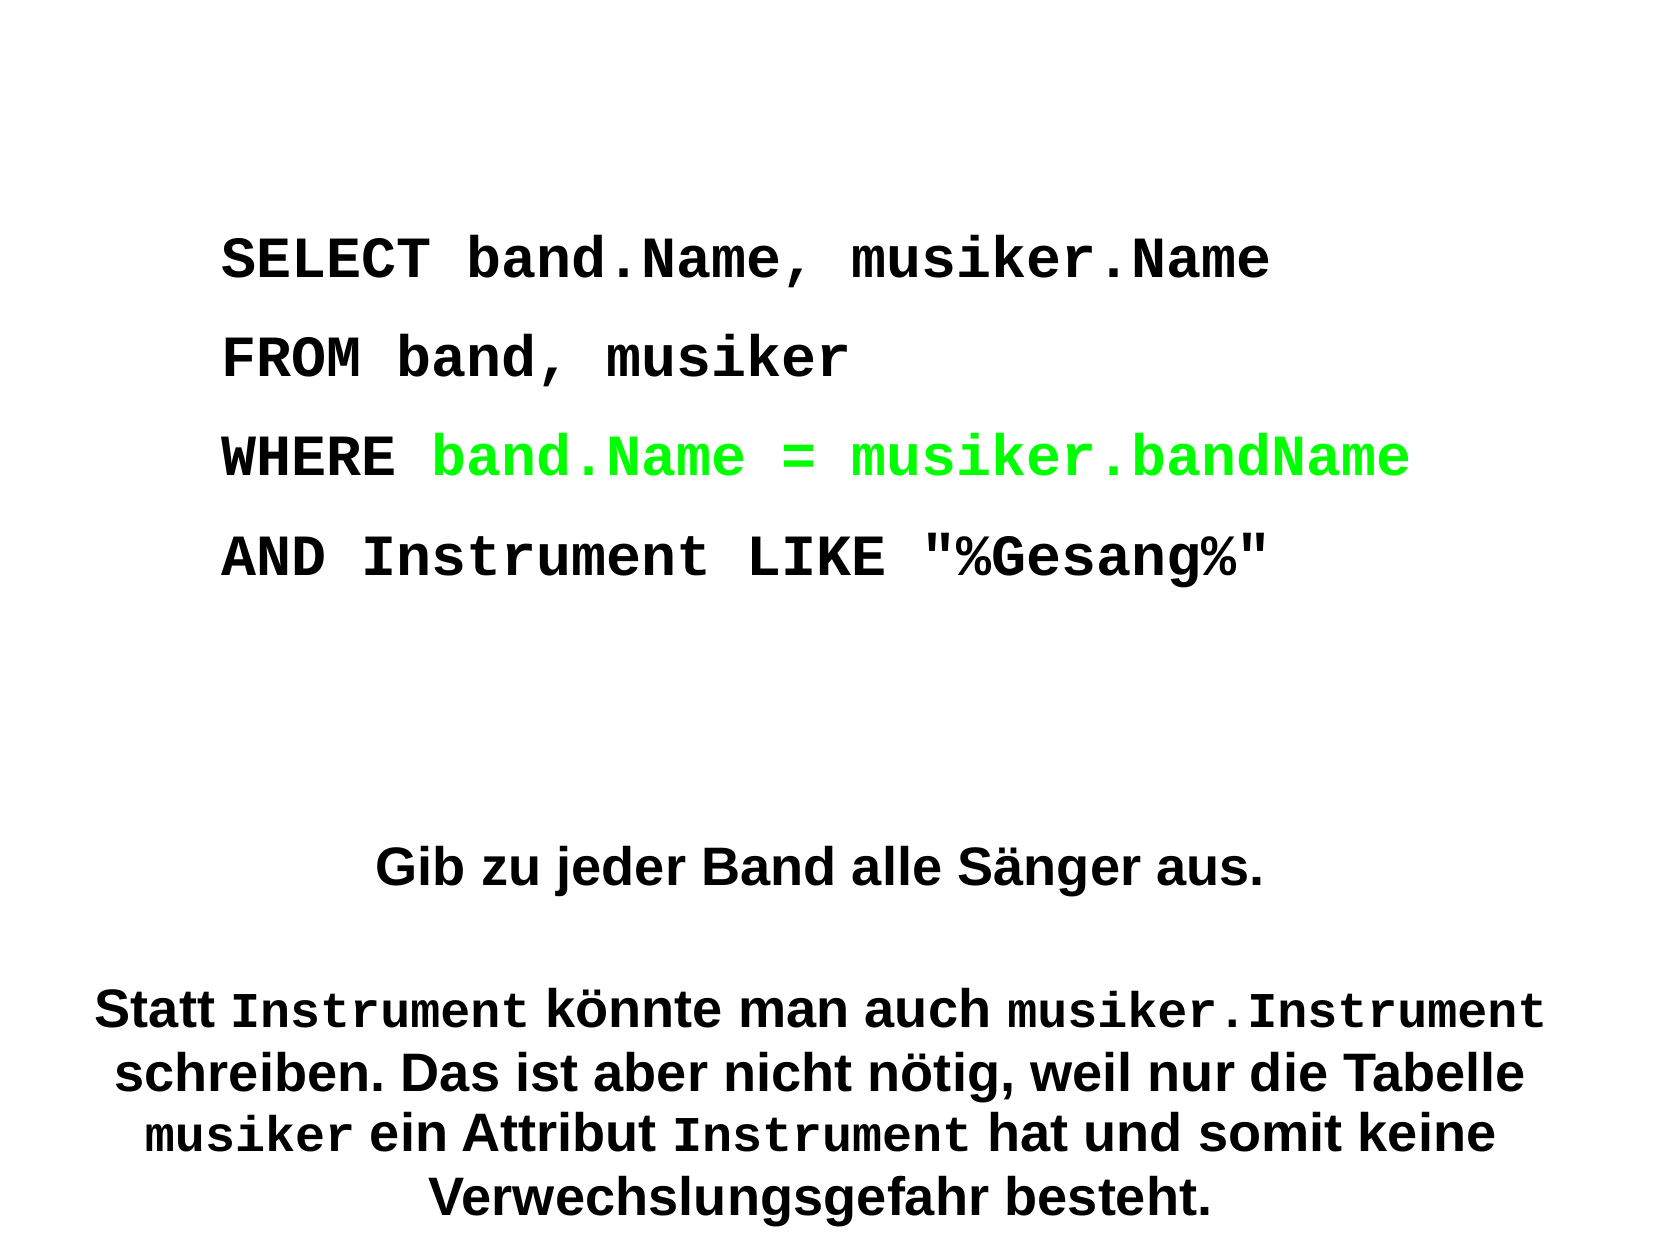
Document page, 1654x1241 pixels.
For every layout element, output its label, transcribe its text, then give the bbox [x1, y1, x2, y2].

text_box SELECT band.Name, musiker.Name FROM band, musiker WHERE band.Name = musiker.bandName AND Instrument LIKE "%Gesang%" [206, 188, 1565, 570]
title Gib zu jeder Band alle Sänger aus. [76, 787, 1566, 945]
title Statt Instrument könnte man auch musiker.Instrument schreiben. Das ist aber nicht nötig, weil nur die Tabelle musiker ein Attribut Instrument hat und somit keine Verwechslungsgefahr besteht. [76, 975, 1566, 1231]
